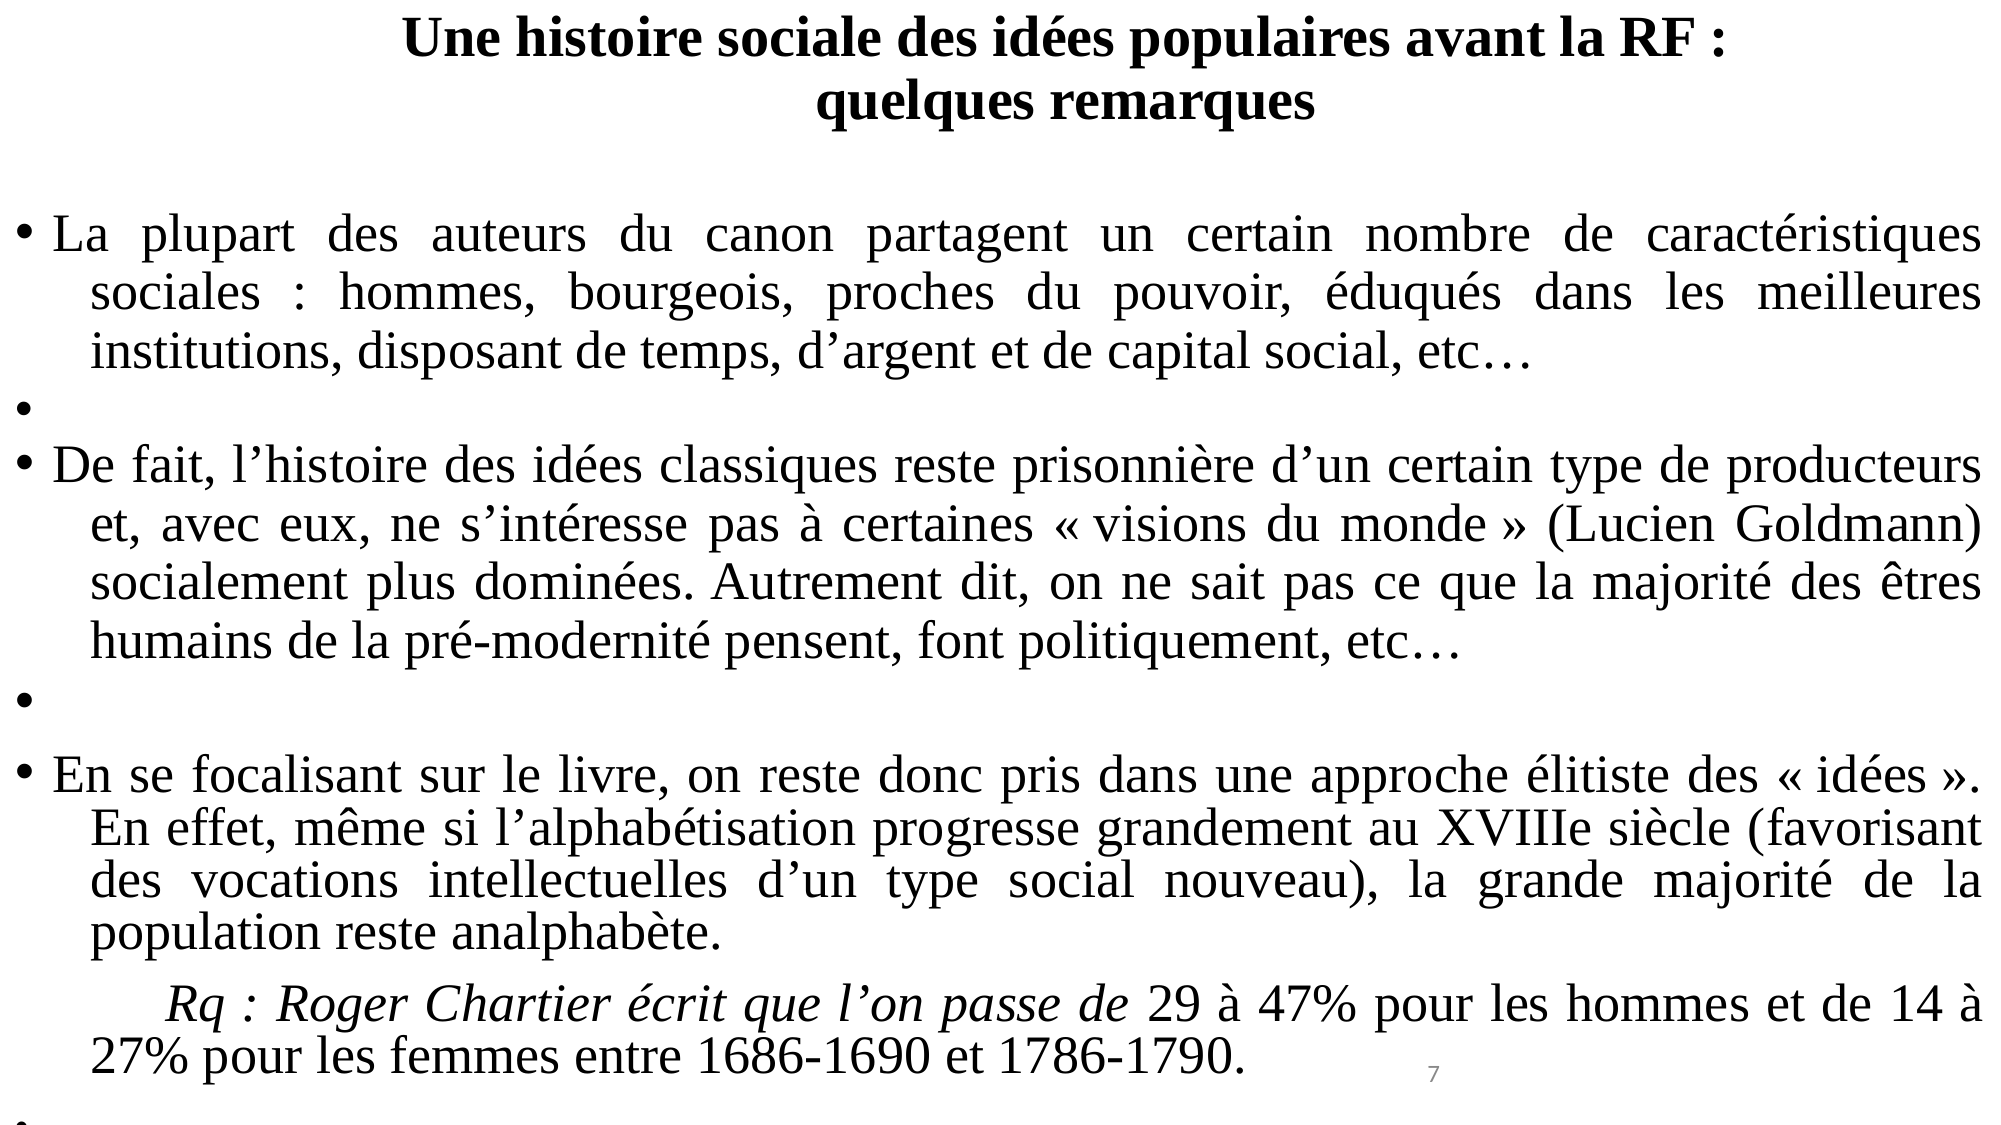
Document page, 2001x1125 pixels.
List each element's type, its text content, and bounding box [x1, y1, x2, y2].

list La plupart des auteurs du canon partagent un certain nombre de caractéristiques sociales : hommes, bourgeois, proches du pouvoir, éduqués dans les meilleures institutions, disposant de temps, d’argent et de capital social, etc… De fait, l’histoire des idées classiques reste prisonnière d’un certain type de producteurs et, avec eux, ne s’intéresse pas à certaines « visions du monde » (Lucien Goldmann) socialement plus dominées. Autrement dit, on ne sait pas ce que la majorité des êtres humains de la pré-modernité pensent, font politiquement, etc… En se focalisant sur le livre, on reste donc pris dans une approche élitiste des « idées ». En effet, même si l’alphabétisation progresse grandement au XVIIIe siècle (favorisant des vocations intellectuelles d’un type social nouveau), la grande majorité de la population reste analphabète. Rq : Roger Chartier écrit que l’on passe de 29 à 47% pour les hommes et de 14 à 27% pour les femmes entre 1686-1690 et 1786-1790. [0, 197, 2000, 1125]
title Une histoire sociale des idées populaires avant la RF : quelques remarques [291, 0, 1841, 141]
text_box [1412, 1042, 1863, 1103]
